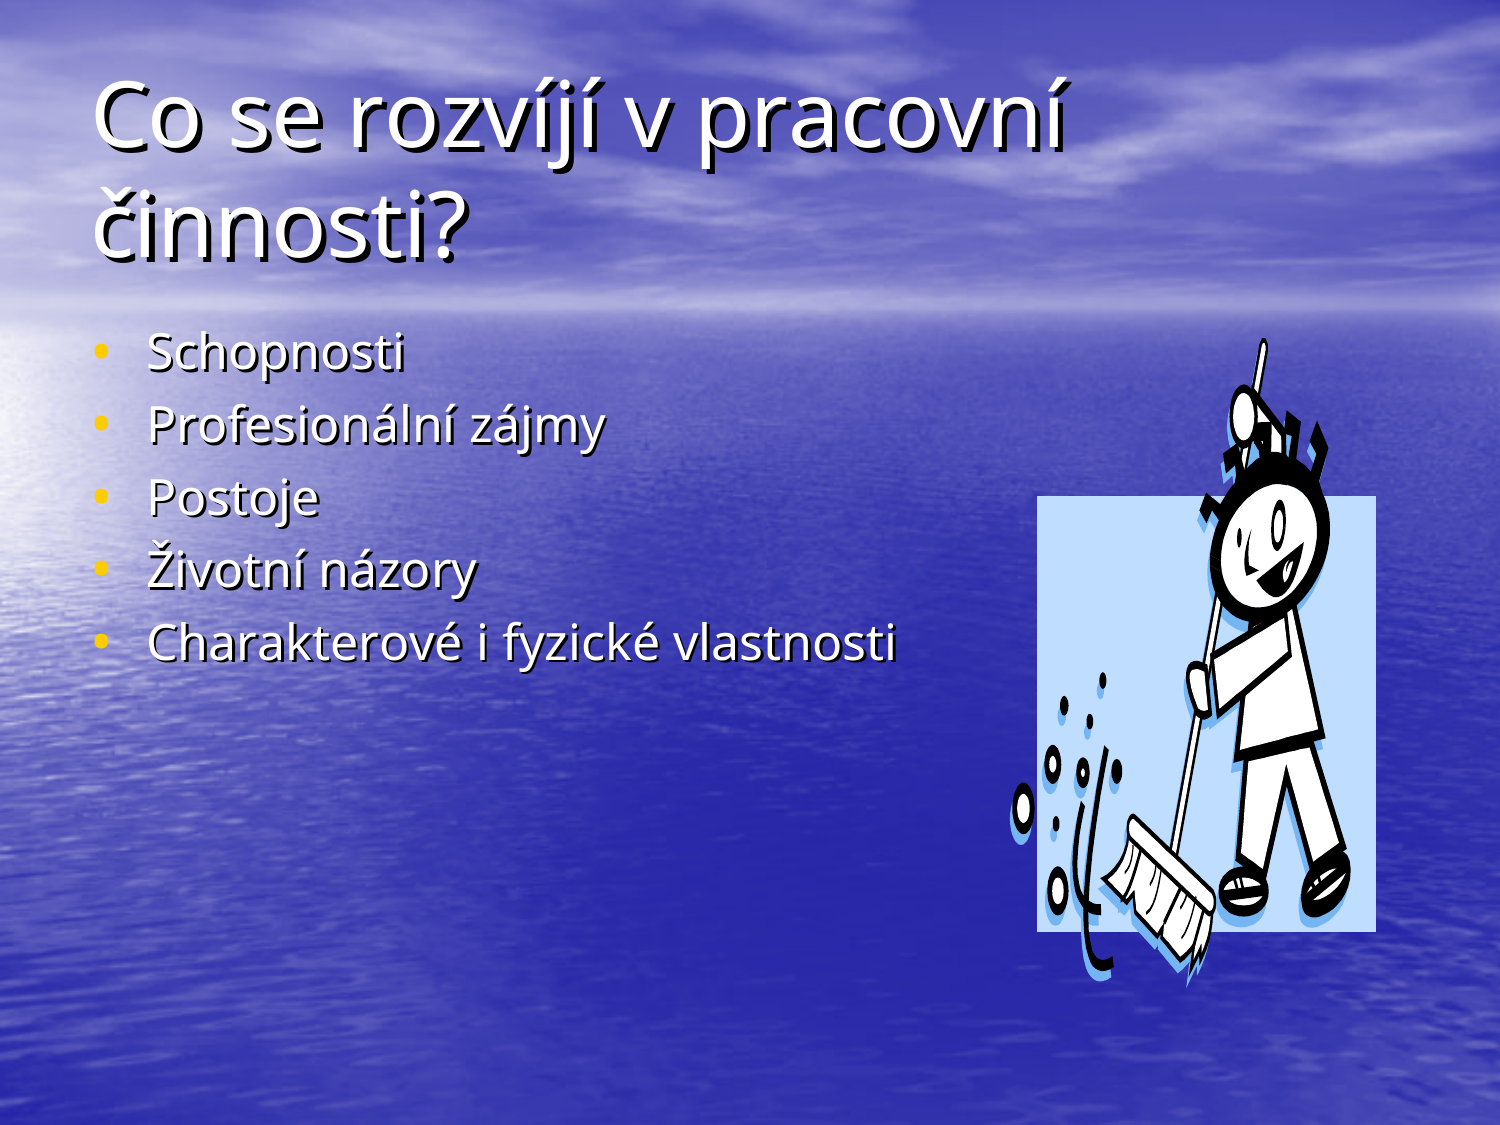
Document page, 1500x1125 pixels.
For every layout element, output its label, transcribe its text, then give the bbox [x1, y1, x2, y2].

title Co se rozvíjí v pracovní činnosti? [75, 47, 1426, 275]
picture [1009, 338, 1377, 988]
list Schopnosti Profesionální zájmy Postoje Životní názory Charakterové i fyzické vlastnosti [75, 312, 1426, 988]
